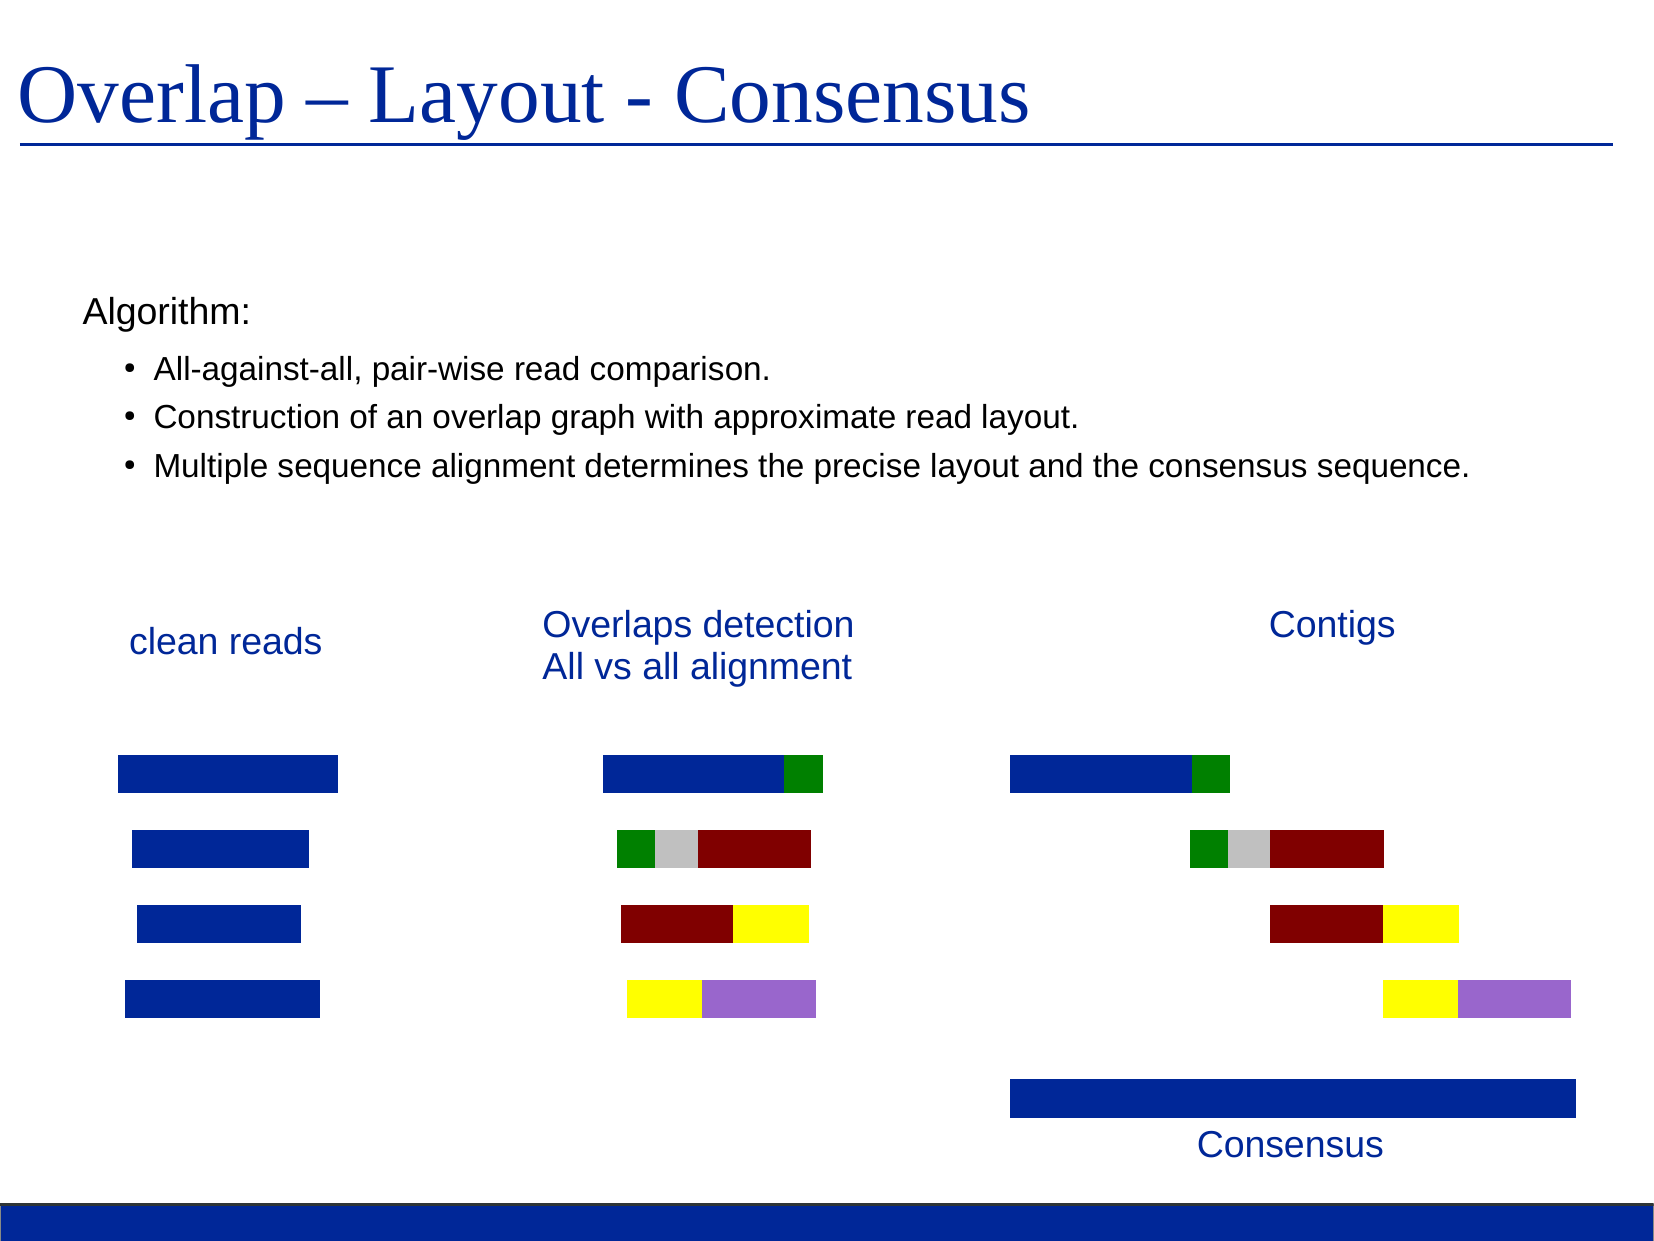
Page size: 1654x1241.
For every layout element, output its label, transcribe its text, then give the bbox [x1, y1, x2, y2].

text_box [617, 830, 811, 868]
text_box [627, 980, 816, 1018]
text_box [125, 980, 320, 1018]
text_box [1010, 1079, 1576, 1118]
list Algorithm: All-against-all, pair-wise read comparison. Construction of an overlap graph with approximate read layout. Multiple sequence alignment determines the precise layout and the consensus sequence. [82, 290, 1571, 1109]
text_box [137, 905, 301, 943]
text_box [1190, 830, 1384, 868]
title Overlap – Layout - Consensus [17, 0, 1589, 198]
text_box clean reads [114, 613, 338, 671]
text_box [1270, 905, 1459, 943]
text_box Contigs [1254, 595, 1463, 653]
text_box [621, 905, 809, 943]
text_box Overlaps detection All vs all alignment [527, 595, 873, 695]
text_box Consensus [1182, 1116, 1429, 1174]
text_box [118, 755, 338, 793]
text_box [132, 830, 309, 868]
text_box [1383, 980, 1571, 1018]
text_box [1010, 755, 1230, 793]
text_box [603, 755, 823, 793]
